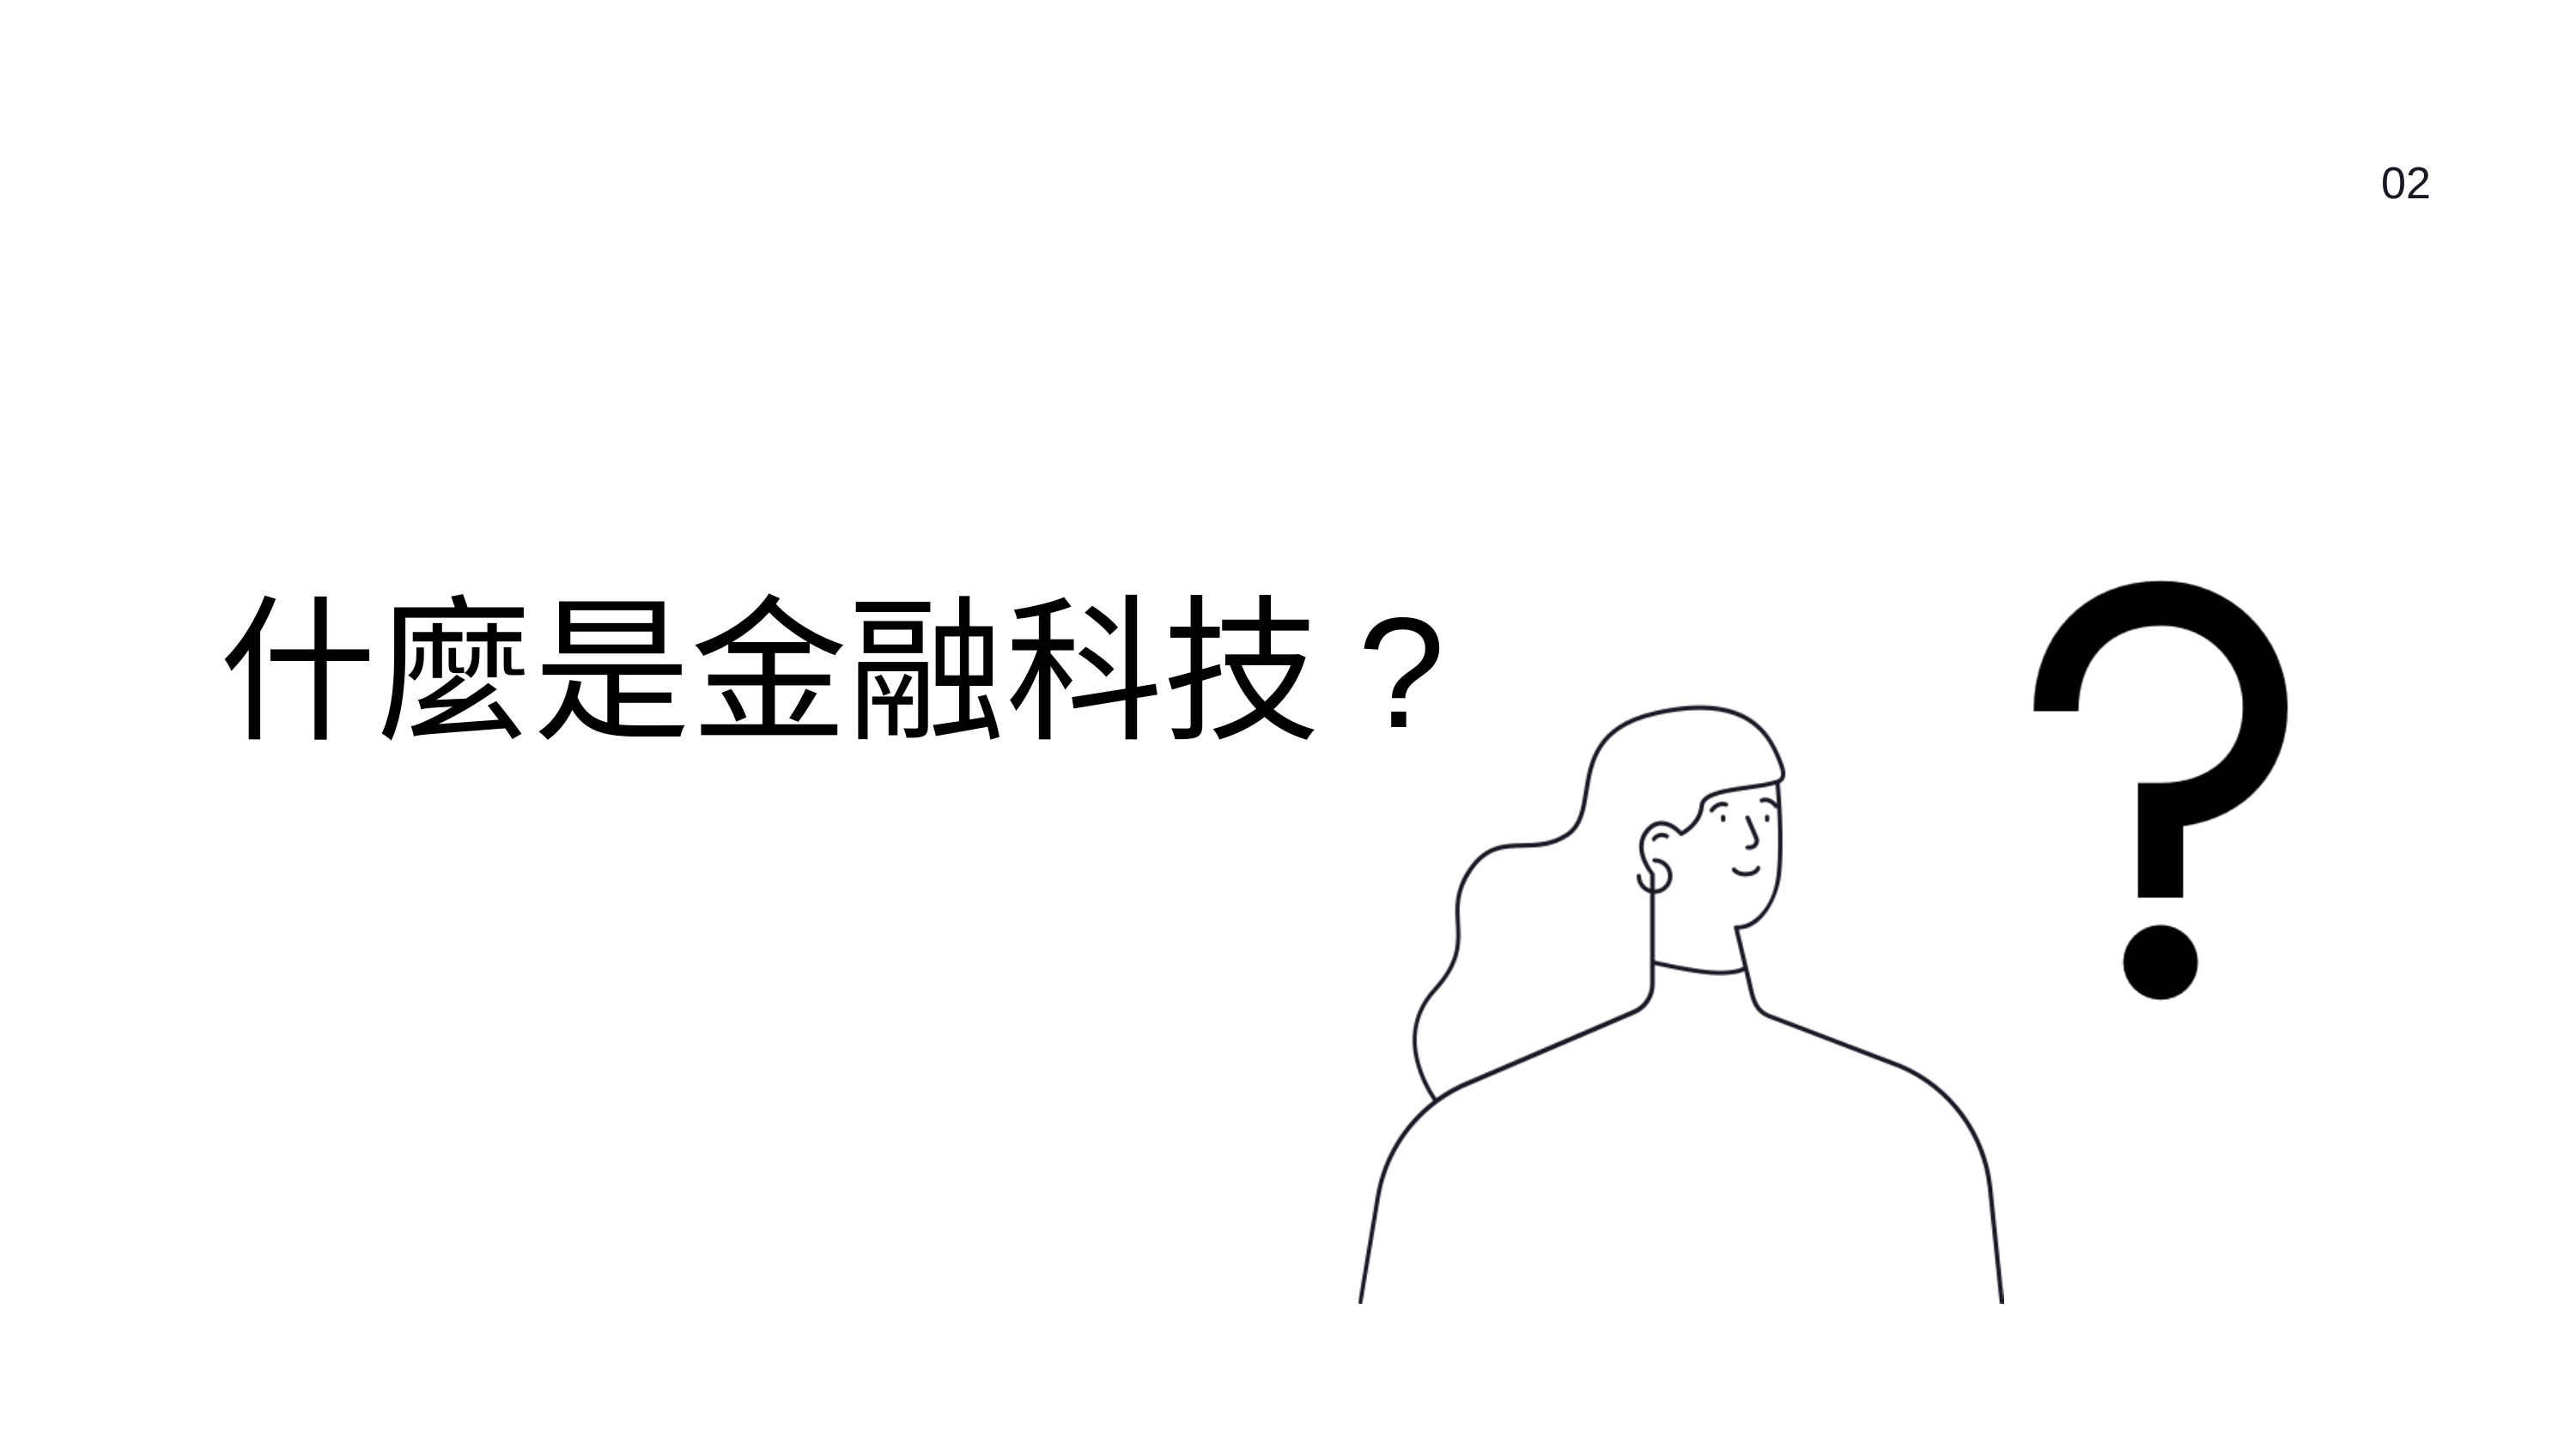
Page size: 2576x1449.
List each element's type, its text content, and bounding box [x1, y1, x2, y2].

picture [1358, 519, 2432, 1304]
text_box 02 [2251, 143, 2432, 209]
text_box 什麼是金融科技? [219, 542, 1465, 760]
